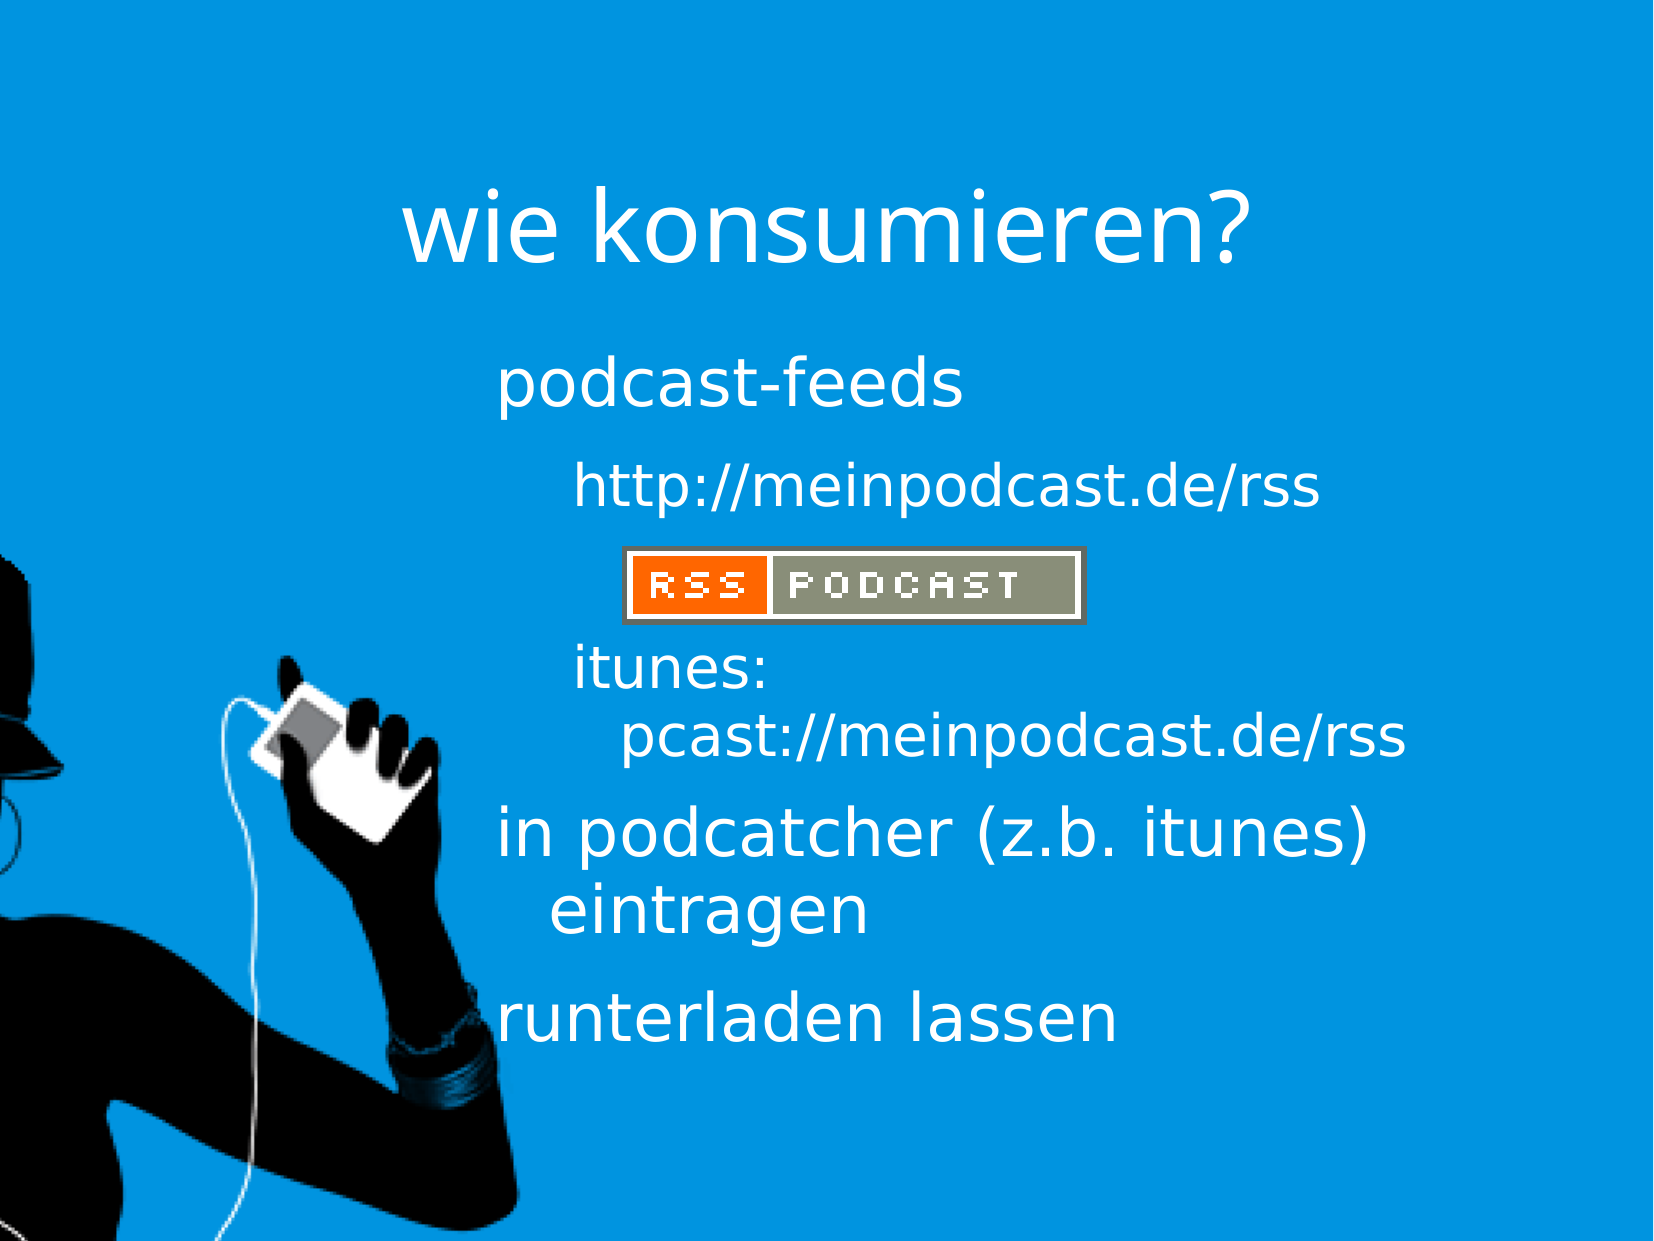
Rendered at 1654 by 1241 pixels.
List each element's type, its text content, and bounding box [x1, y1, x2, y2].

picture [31, 771, 59, 778]
picture [0, 657, 516, 1241]
list podcast-feeds http://meinpodcast.de/rss itunes: pcast://meinpodcast.de/rss in podcatcher (z.b. itunes) eintragen runterladen lassen [477, 344, 1533, 1127]
picture [0, 719, 60, 773]
picture [623, 547, 1086, 624]
title wie konsumieren? [121, 102, 1533, 344]
picture [0, 558, 33, 720]
